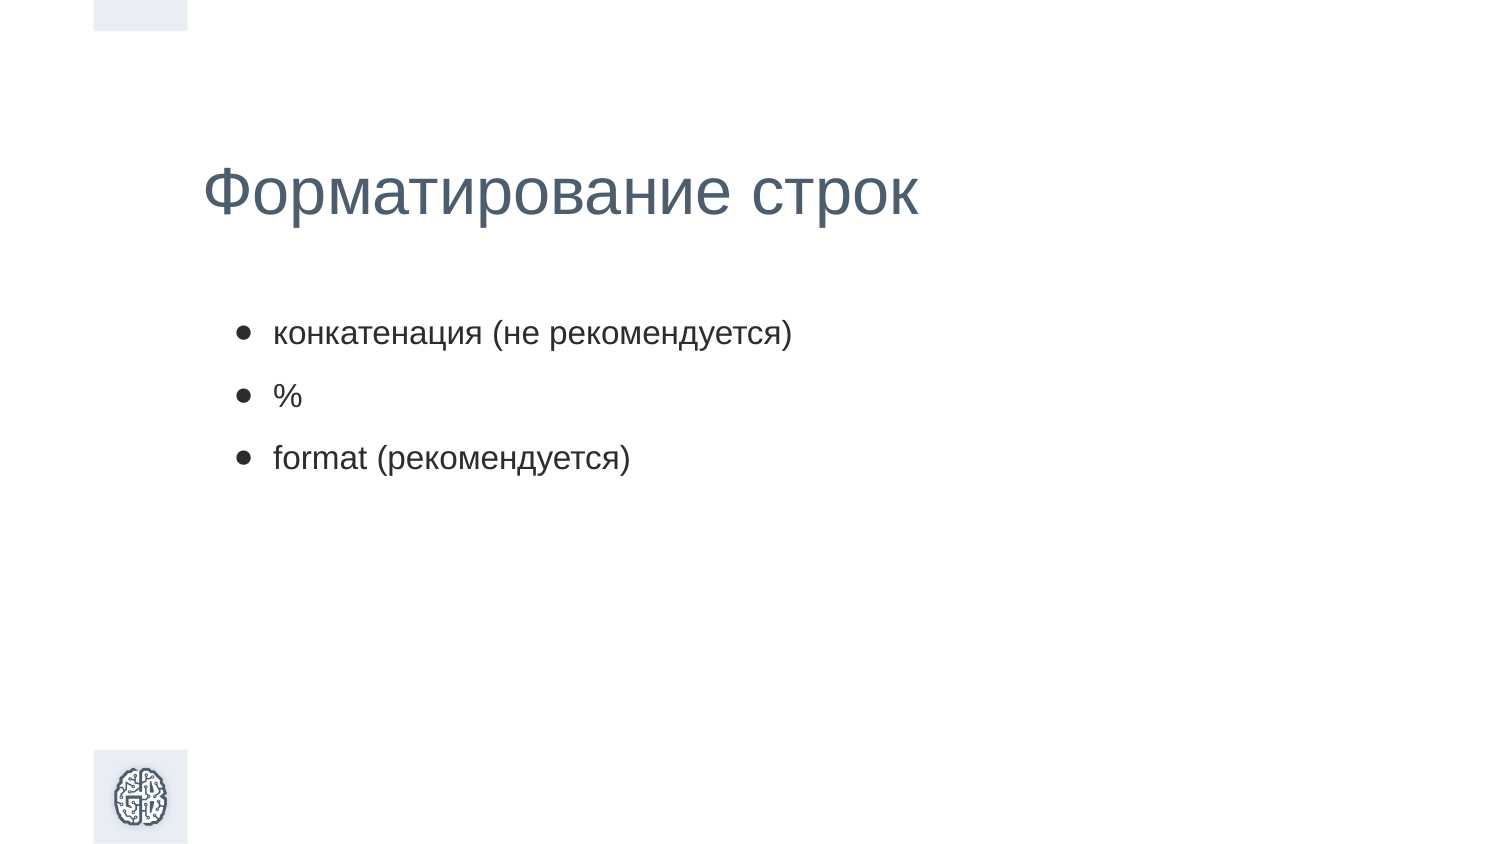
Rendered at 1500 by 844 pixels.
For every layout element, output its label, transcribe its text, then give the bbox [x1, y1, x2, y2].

picture [106, 760, 175, 834]
text_box % [187, 358, 1312, 409]
text_box format (рекомендуется) [187, 409, 1312, 483]
text_box Форматирование строк [187, 93, 1312, 282]
text_box конкатенация (не рекомендуется) [187, 284, 1312, 358]
